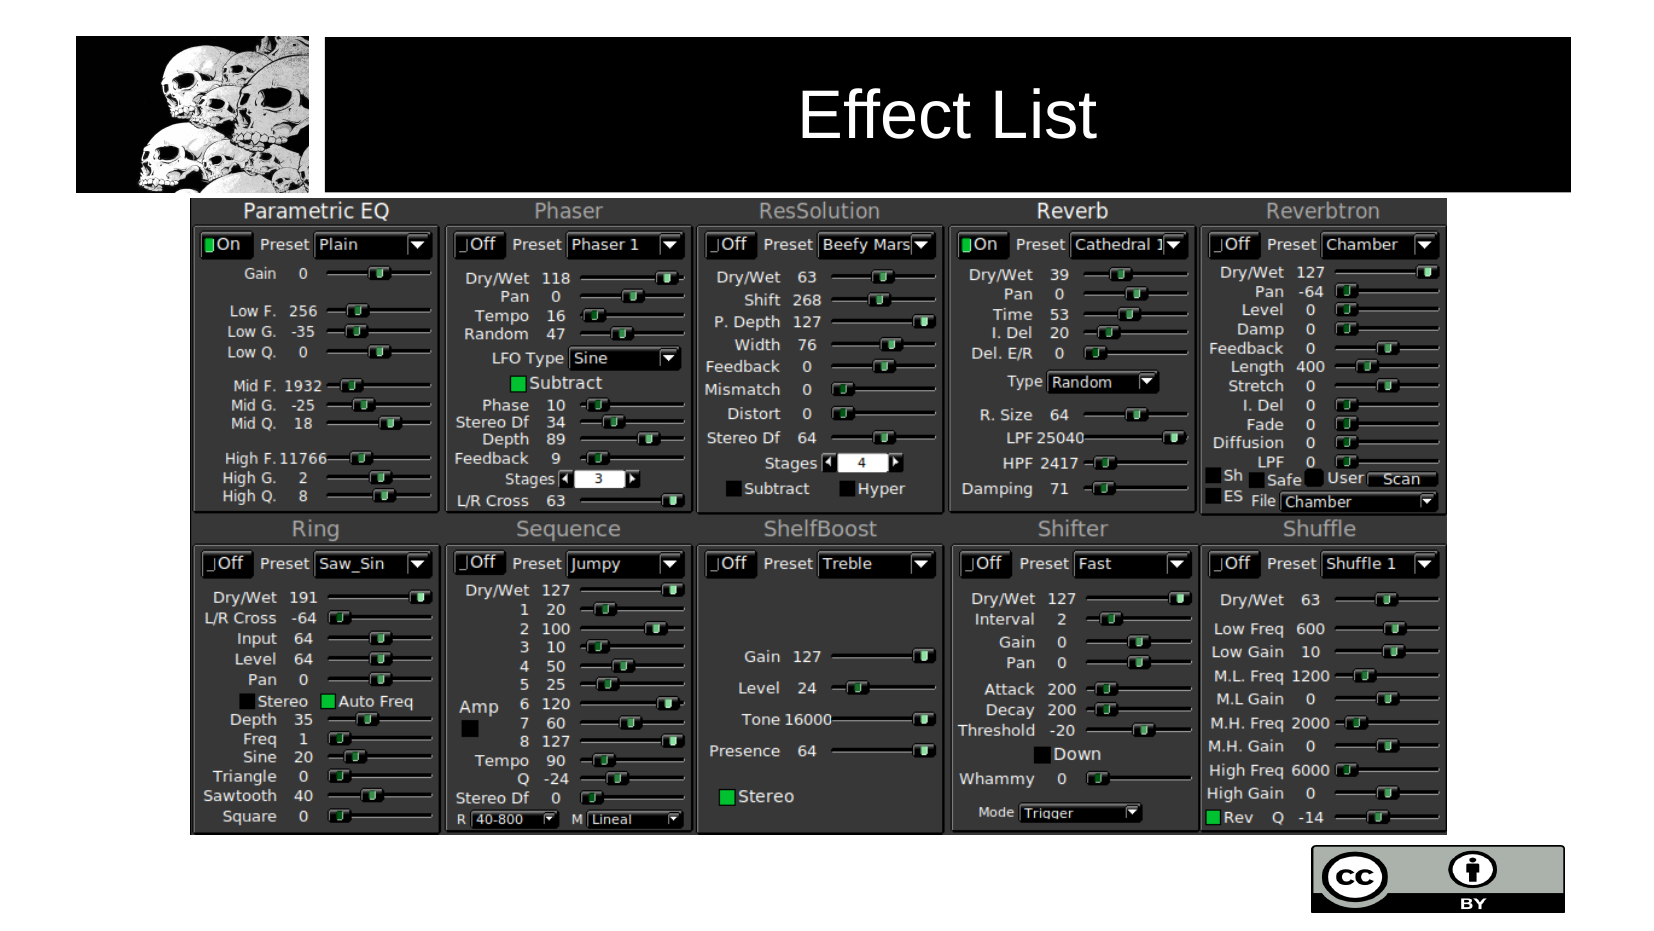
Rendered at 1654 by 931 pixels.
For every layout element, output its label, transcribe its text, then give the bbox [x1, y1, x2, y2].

title Effect List [324, 37, 1571, 193]
picture [190, 198, 1447, 835]
picture [76, 36, 309, 193]
picture [1311, 845, 1565, 913]
